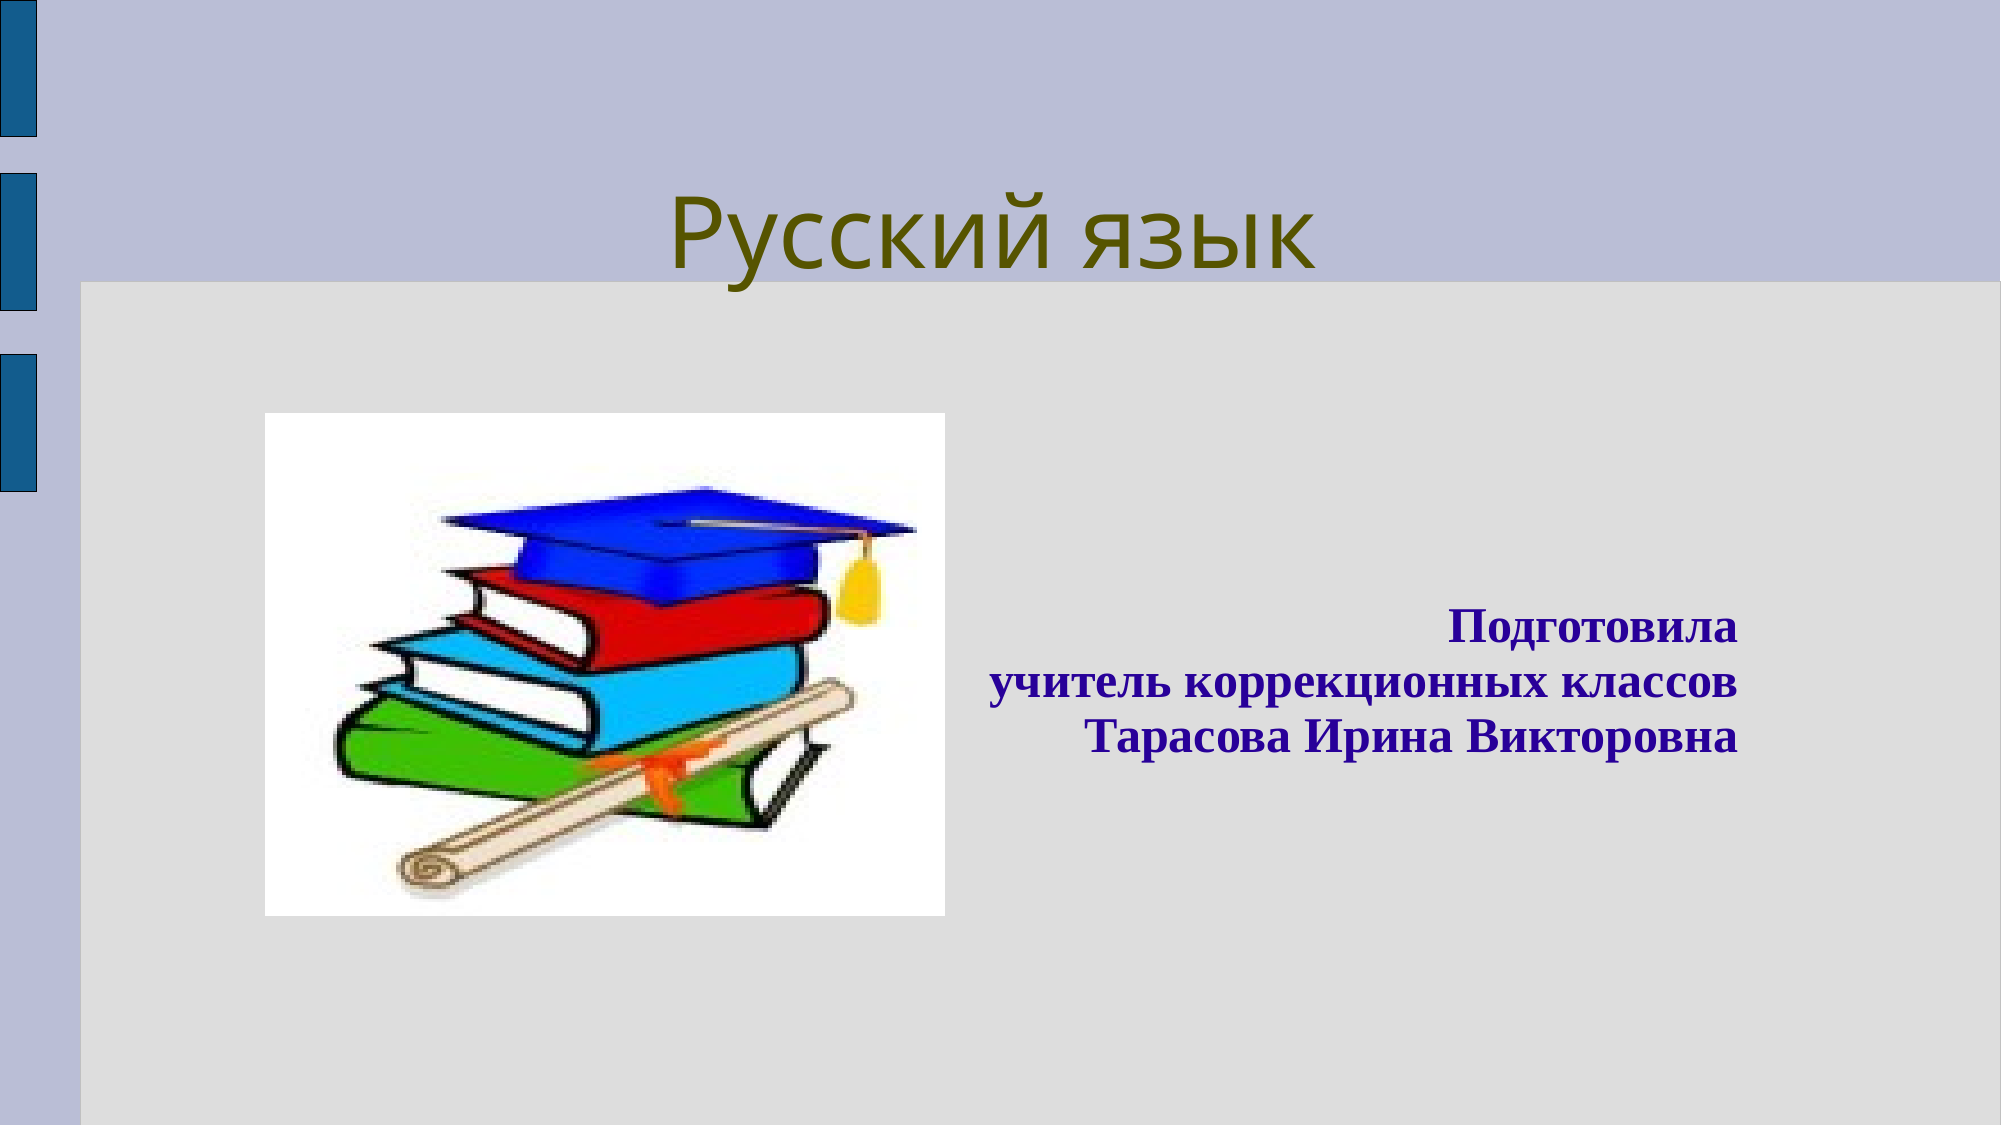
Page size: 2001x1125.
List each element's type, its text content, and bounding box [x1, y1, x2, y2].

picture [265, 413, 945, 916]
text_box Подготовила учитель коррекционных классов Тарасова Ирина Викторовна [974, 590, 1753, 834]
title Русский язык [242, 59, 1743, 414]
